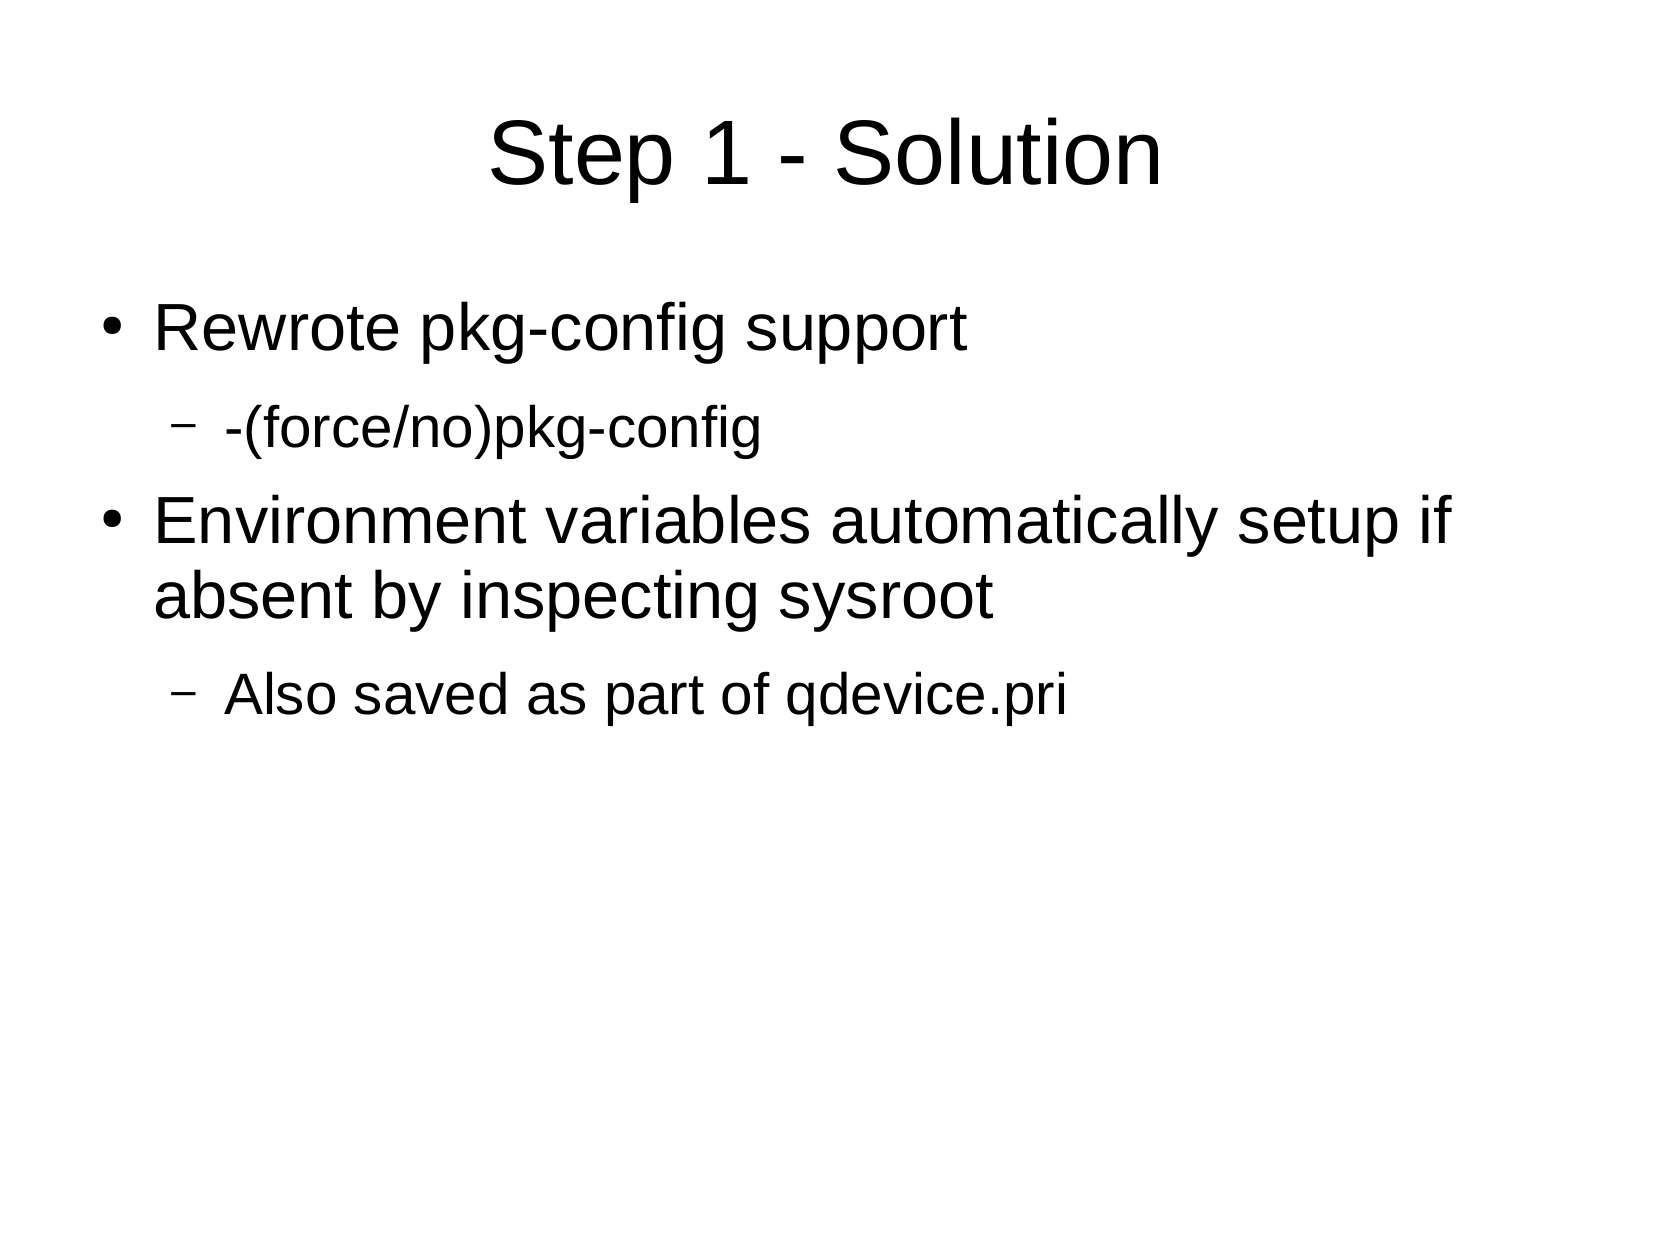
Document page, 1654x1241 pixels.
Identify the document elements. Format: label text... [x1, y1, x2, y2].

list Rewrote pkg-config support -(force/no)pkg-config Environment variables automatically setup if absent by inspecting sysroot Also saved as part of qdevice.pri [82, 290, 1538, 1010]
title Step 1 - Solution [82, 49, 1571, 257]
